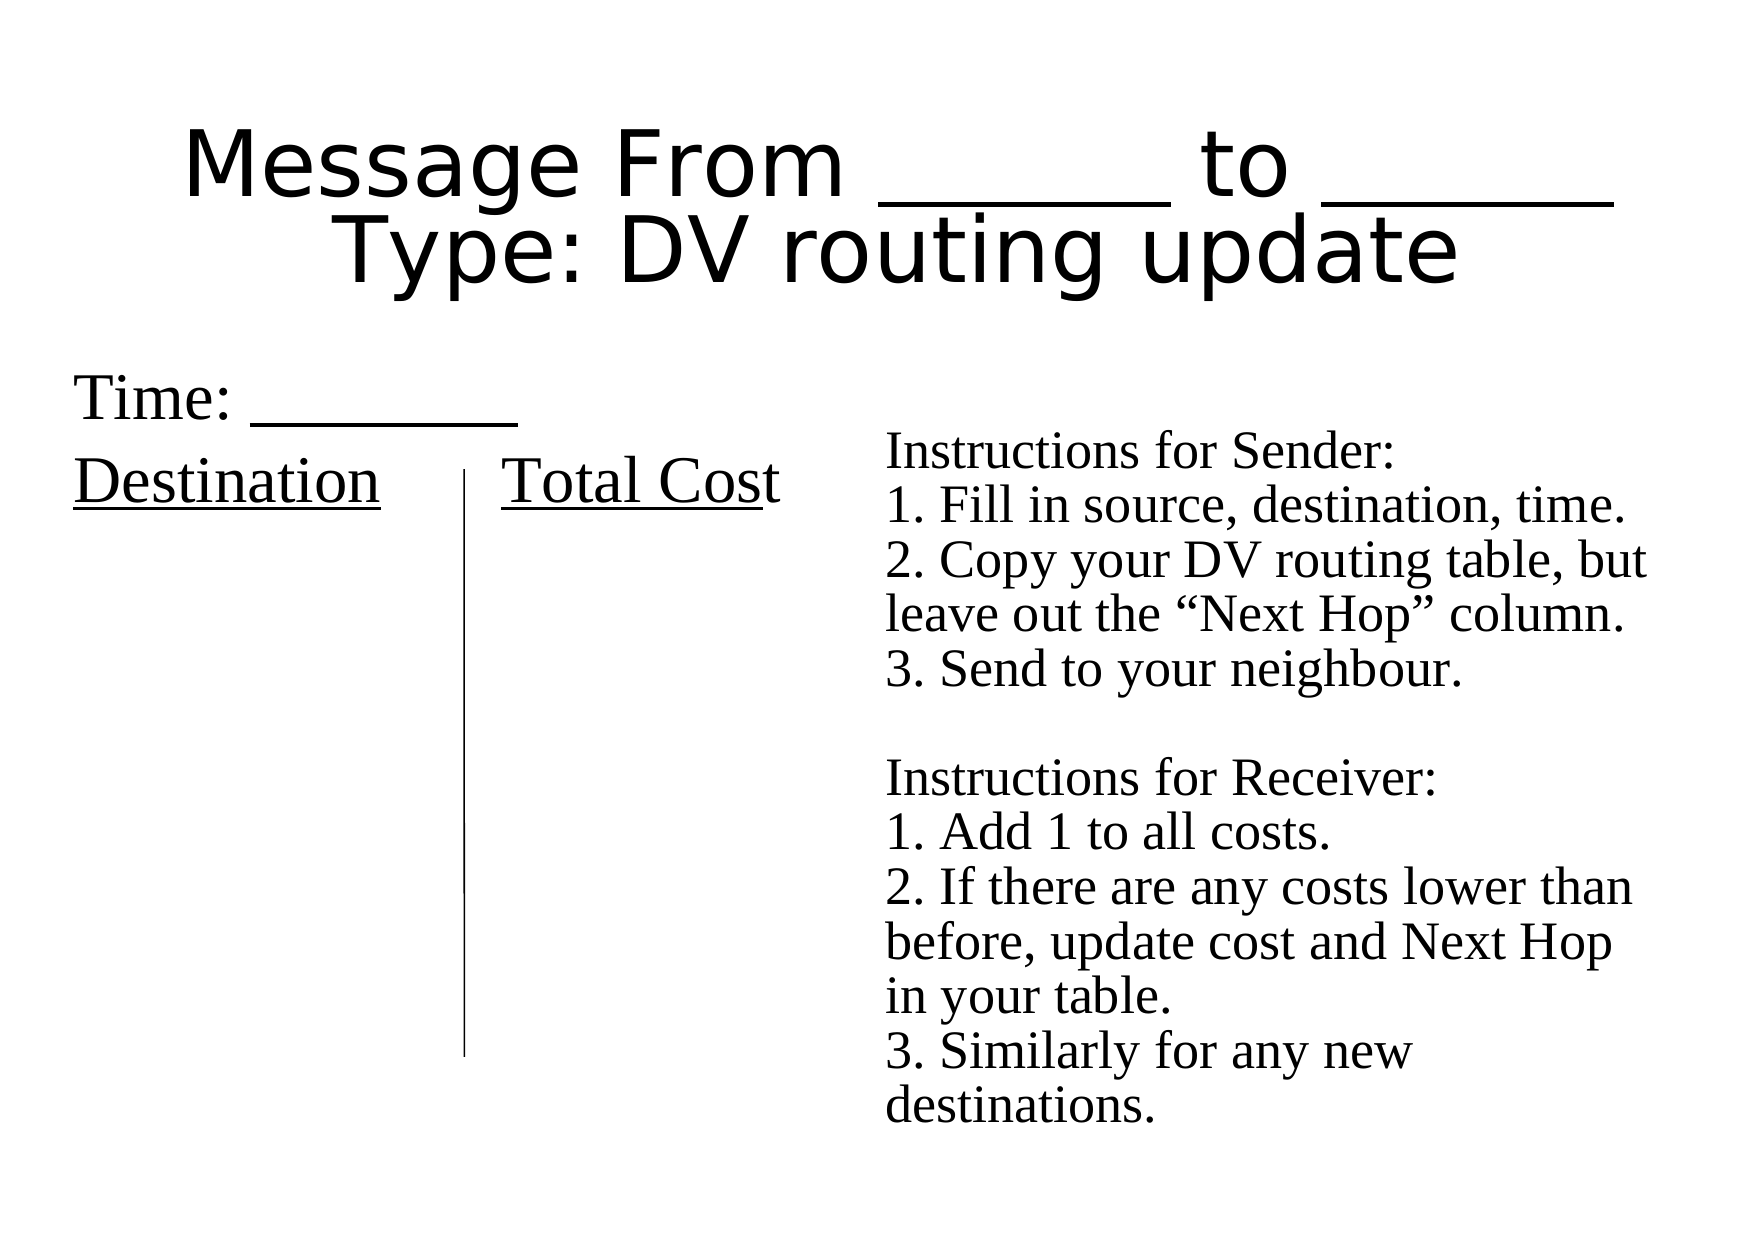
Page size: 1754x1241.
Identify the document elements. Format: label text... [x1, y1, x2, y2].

text_box Time: Destination Total Cost [58, 357, 1465, 1103]
title Message From to Type: DV routing update [115, 63, 1680, 364]
text_box Instructions for Sender: 1. Fill in source, destination, time. 2. Copy your DV routing table, but leave out the “Next Hop” column. 3. Send to your neighbour. Instructions for Receiver: 1. Add 1 to all costs. 2. If there are any costs lower than before, update cost and Next Hop in your table. 3. Similarly for any new destinations. [885, 424, 1654, 1229]
